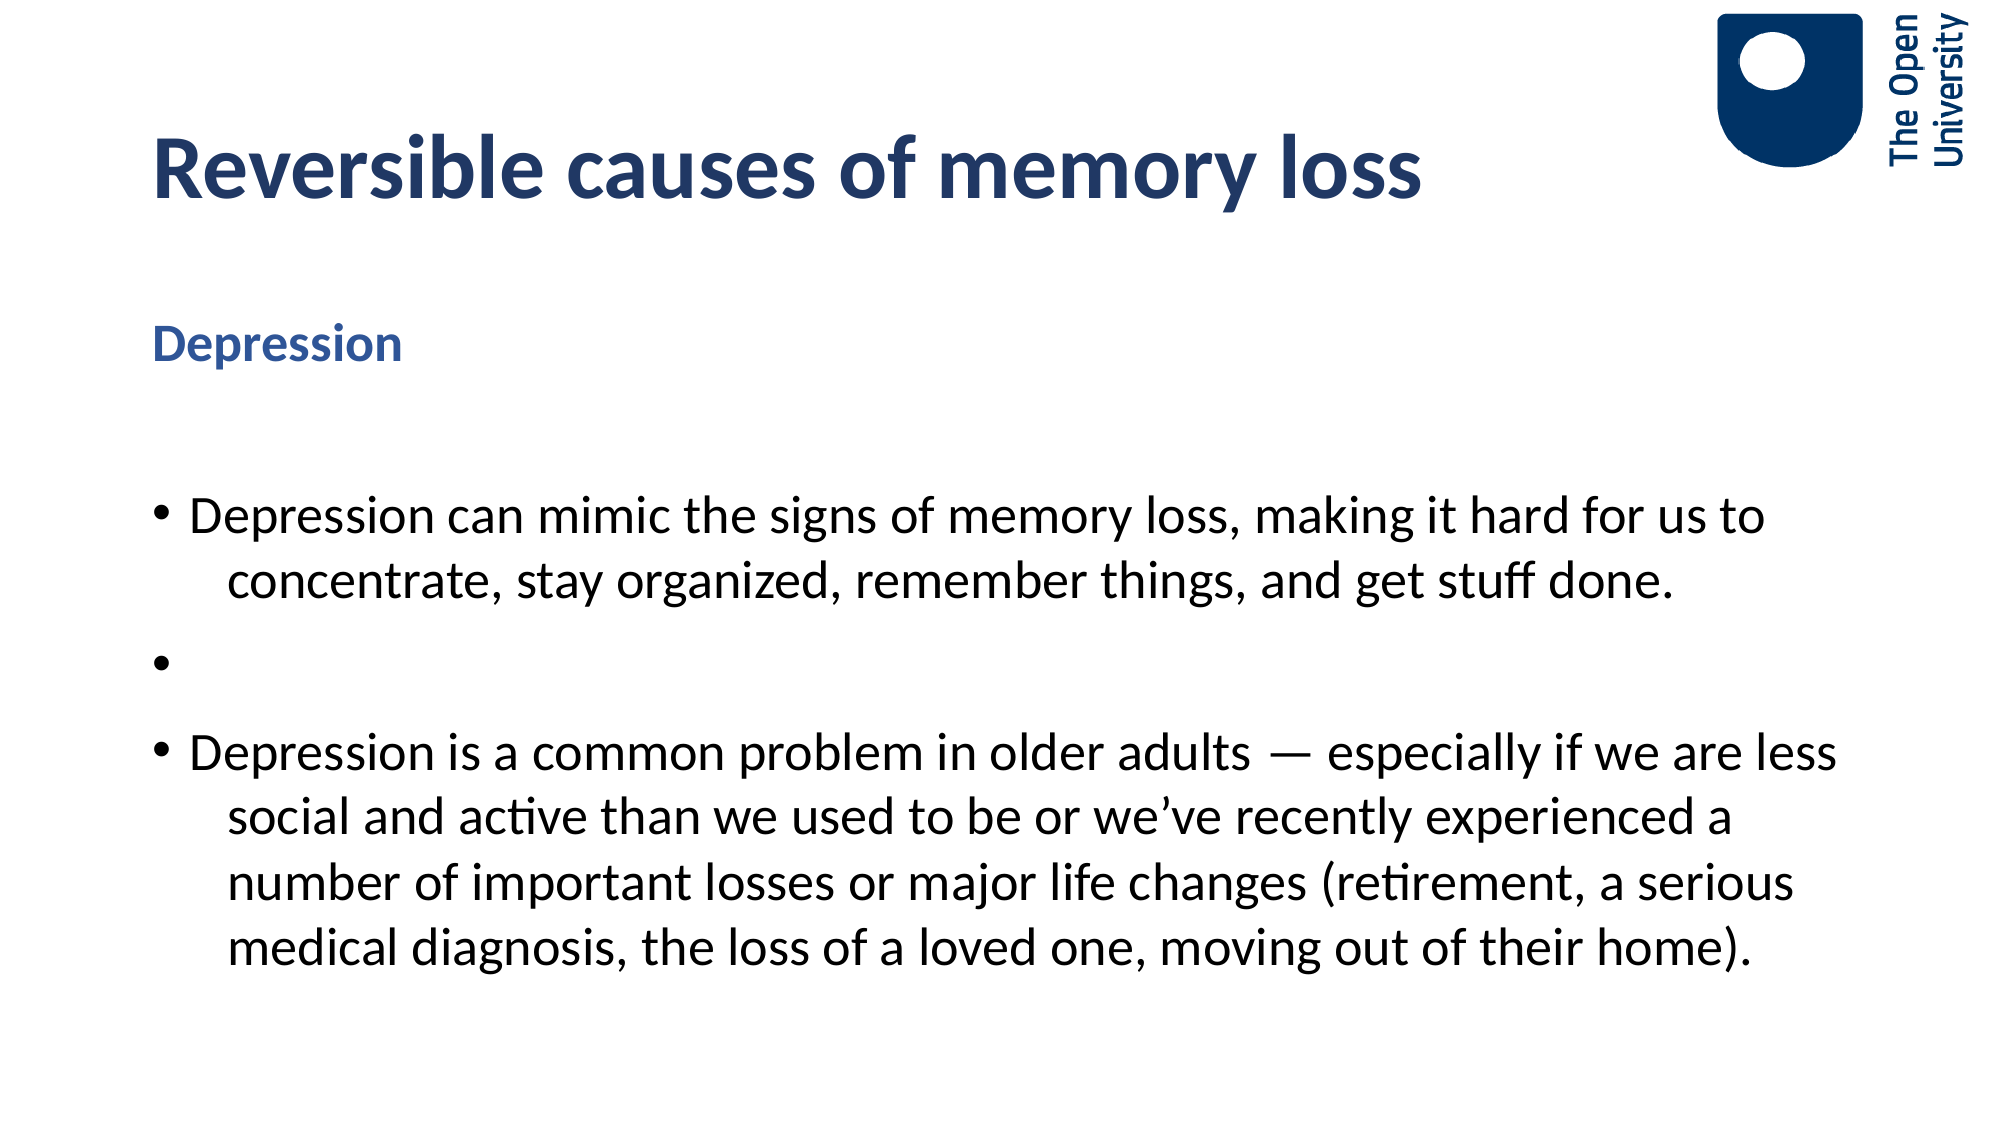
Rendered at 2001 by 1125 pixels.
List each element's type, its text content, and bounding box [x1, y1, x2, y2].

title Reversible causes of memory loss [137, 59, 1863, 278]
list Depression Depression can mimic the signs of memory loss, making it hard for us to concentrate, stay organized, remember things, and get stuff done. Depression is a common problem in older adults — especially if we are less social and active than we used to be or we’ve recently experienced a number of important losses or major life changes (retirement, a serious medical diagnosis, the loss of a loved one, moving out of their home). [137, 299, 1863, 1066]
picture [1716, 10, 1971, 170]
